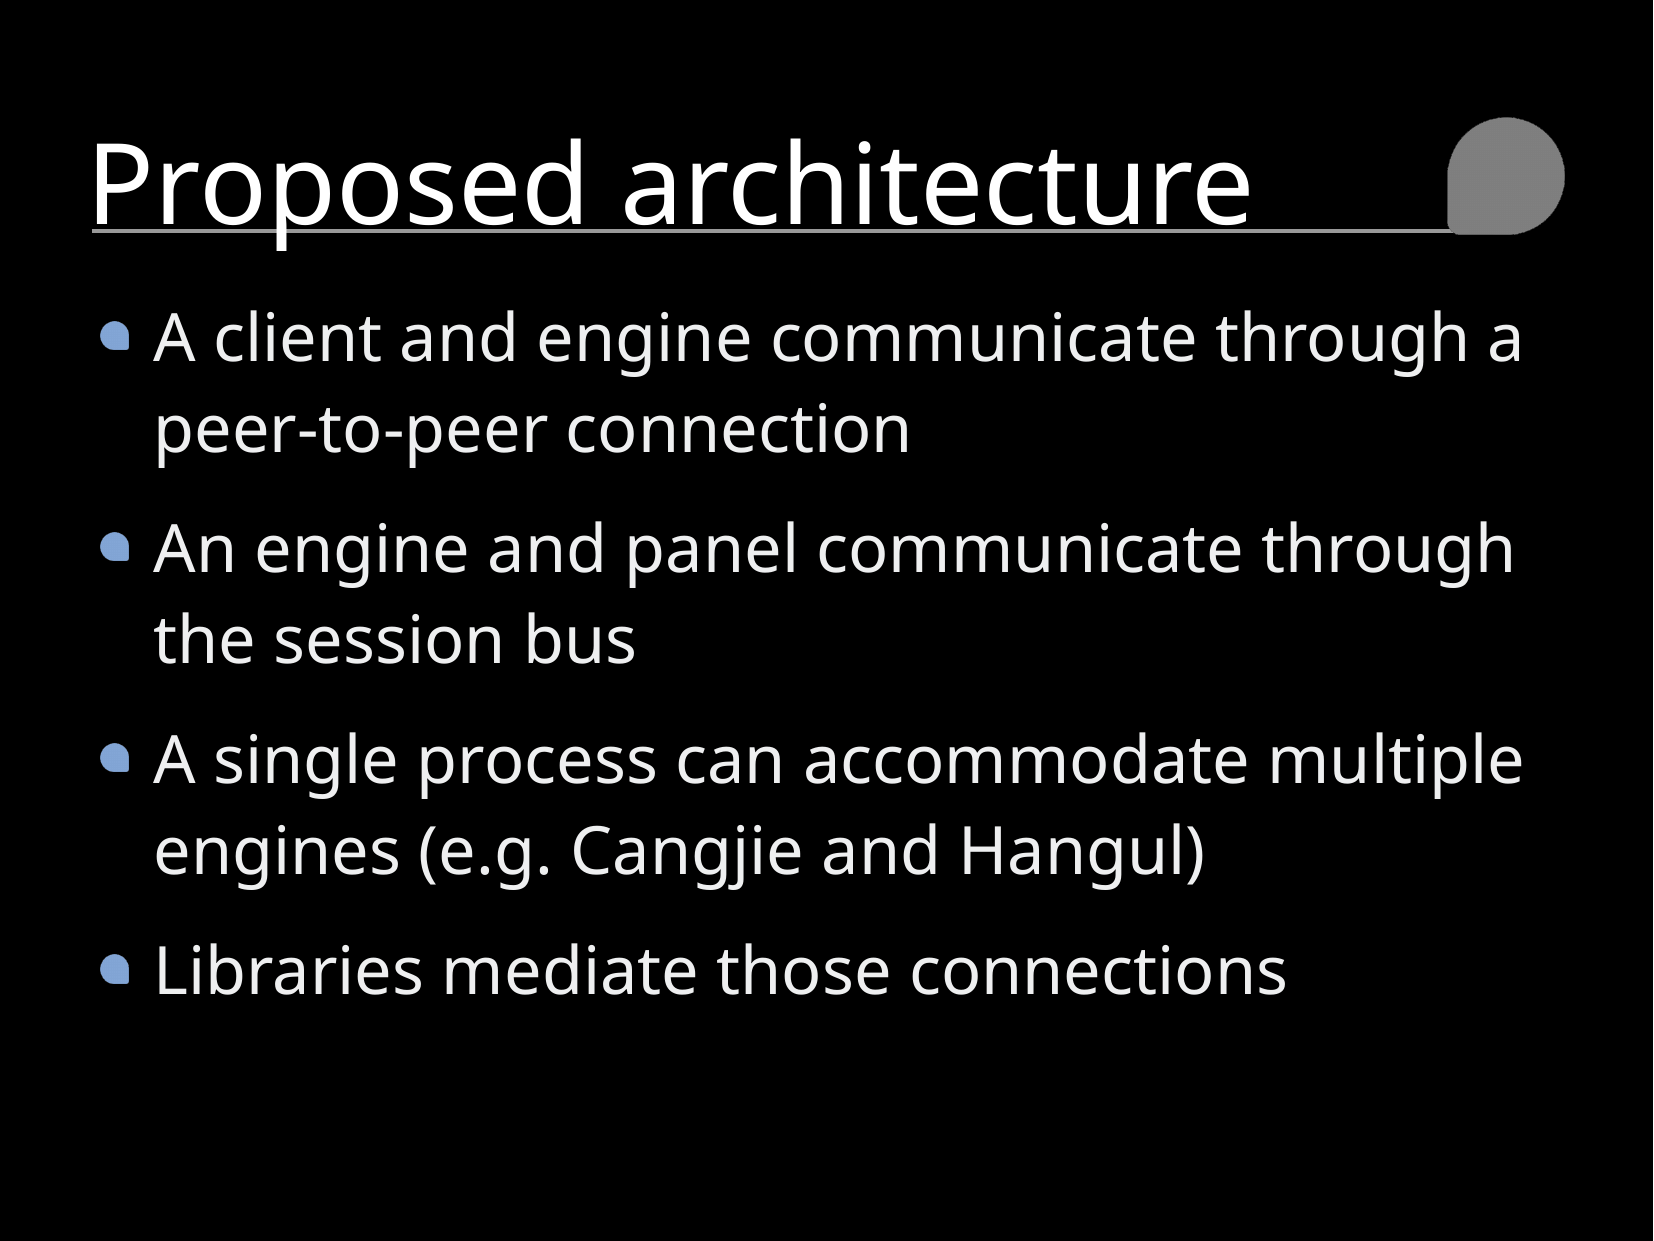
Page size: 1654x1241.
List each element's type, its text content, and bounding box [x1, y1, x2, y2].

list A client and engine communicate through a peer-to-peer connection An engine and panel communicate through the session bus A single process can accommodate multiple engines (e.g. Cangjie and Hangul) Libraries mediate those connections [82, 290, 1571, 1010]
title Proposed architecture [86, 112, 1575, 249]
